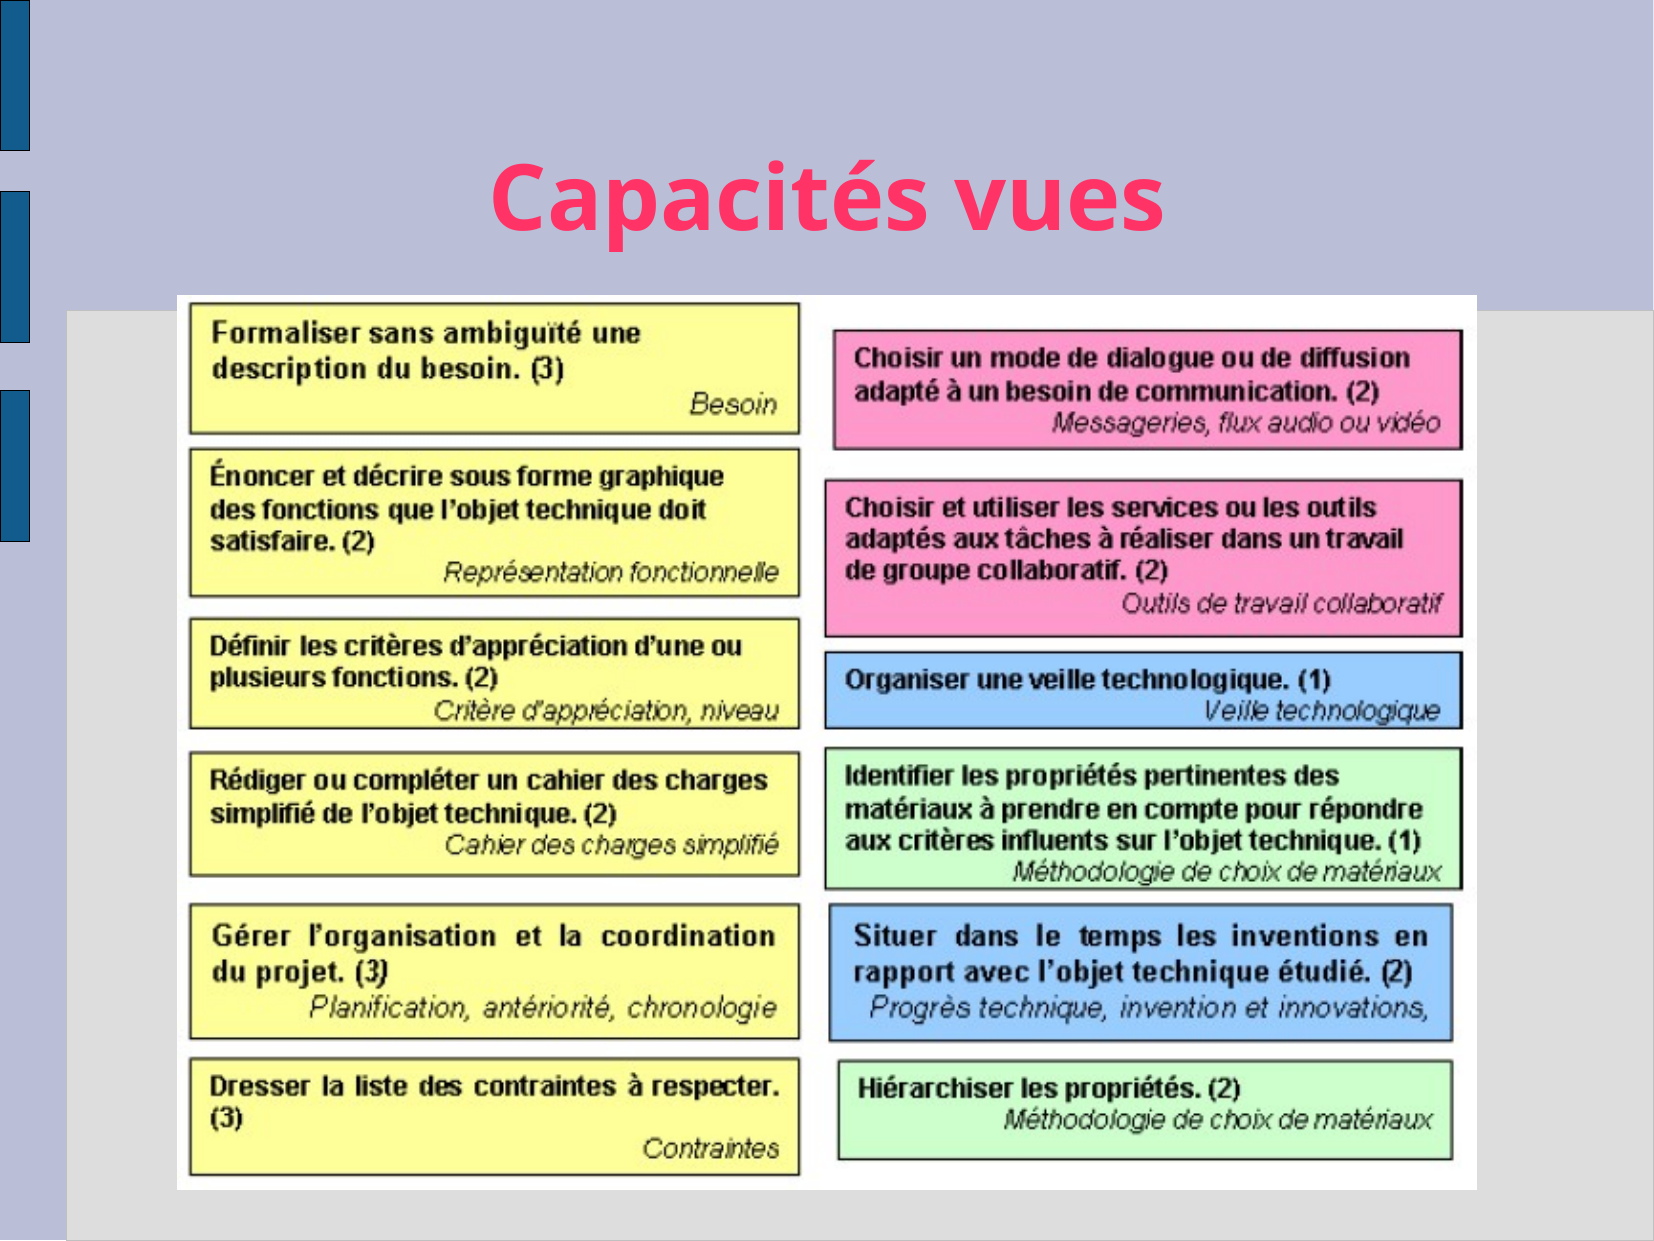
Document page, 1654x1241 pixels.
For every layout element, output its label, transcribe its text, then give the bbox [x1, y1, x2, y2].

picture [177, 295, 1477, 1190]
title Capacités vues [121, 98, 1534, 291]
